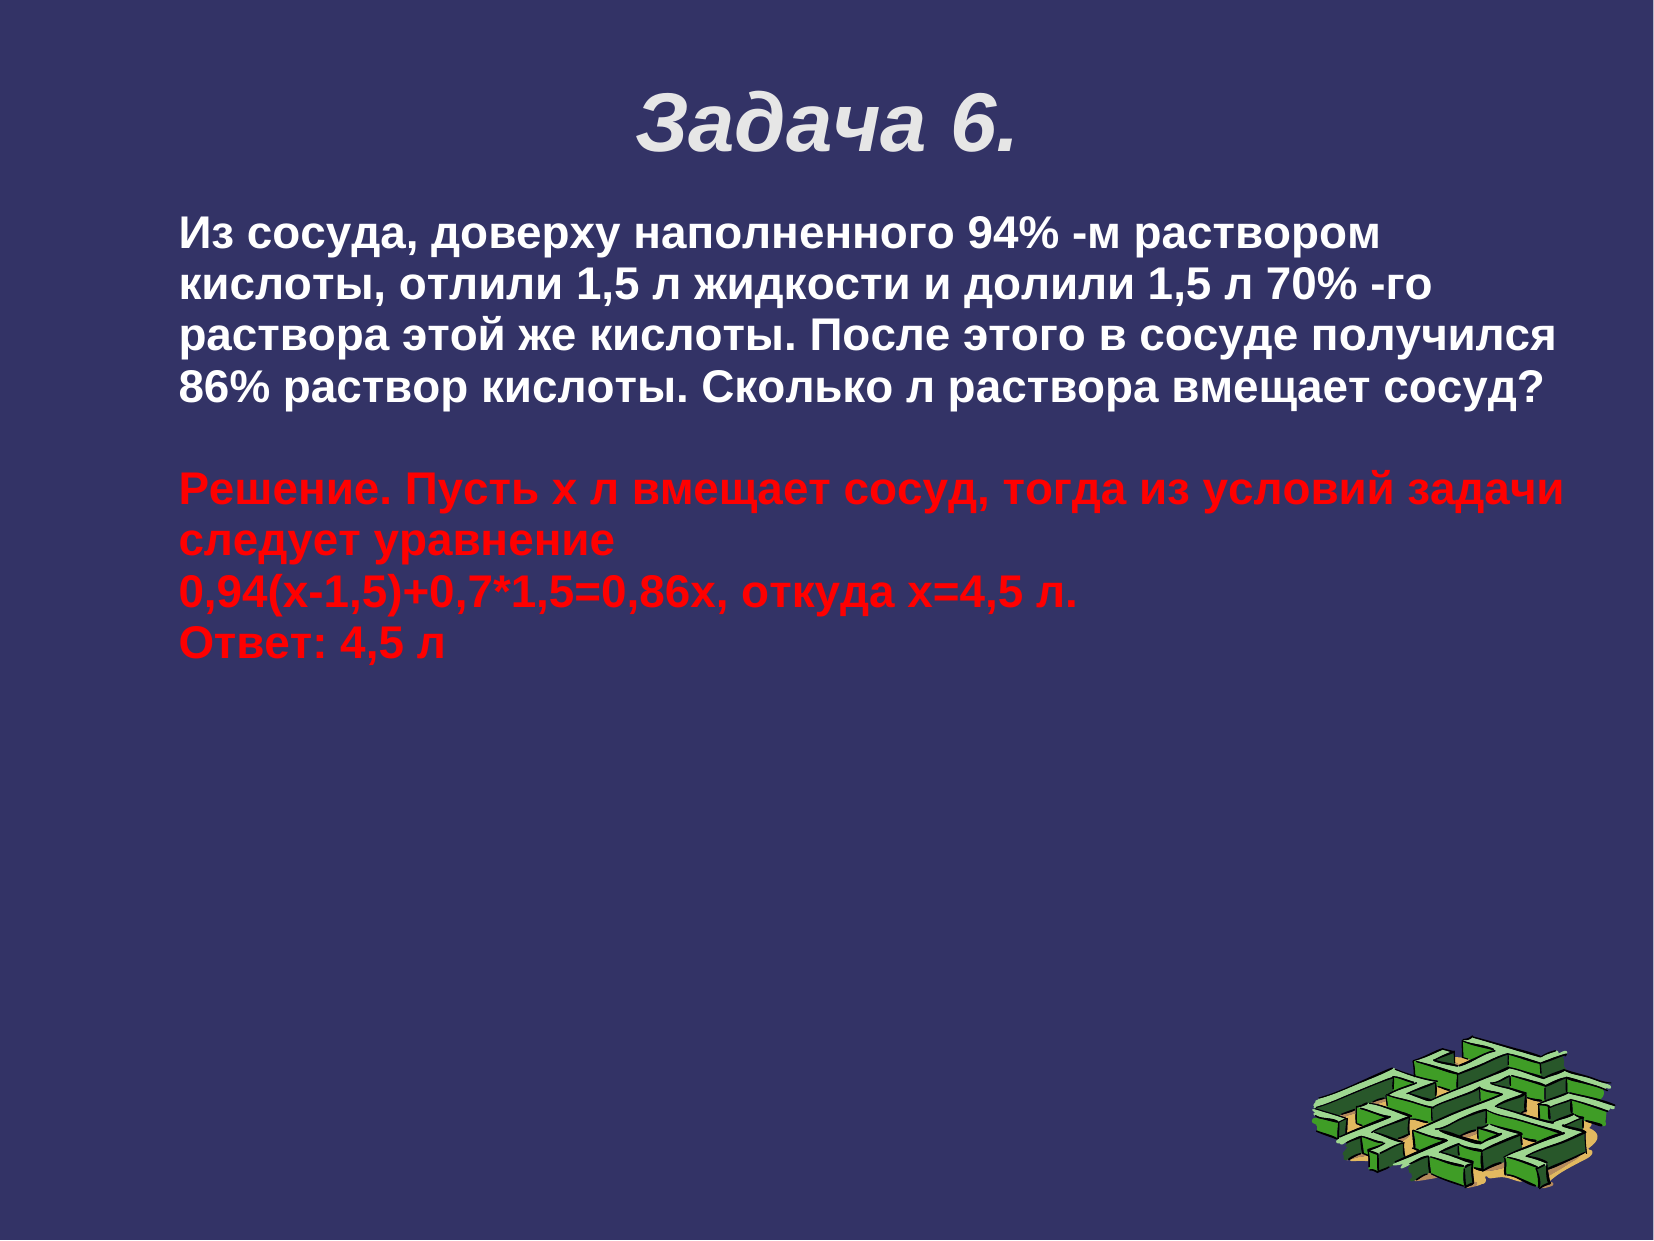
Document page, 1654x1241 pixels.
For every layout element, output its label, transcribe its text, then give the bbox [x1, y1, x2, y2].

title Задача 6. [121, 26, 1534, 219]
list Из сосуда, доверху наполненного 94% -м раствором кислоты, отлили 1,5 л жидкости и долили 1,5 л 70% -го раствора этой же кислоты. После этого в сосуде получился 86% раствор кислоты. Сколько л раствора вмещает сосуд? Решение. Пусть х л вмещает сосуд, тогда из условий задачи следует уравнение 0,94(х-1,5)+0,7*1,5=0,86х, откуда х=4,5 л. Ответ: 4,5 л [178, 206, 1570, 1132]
